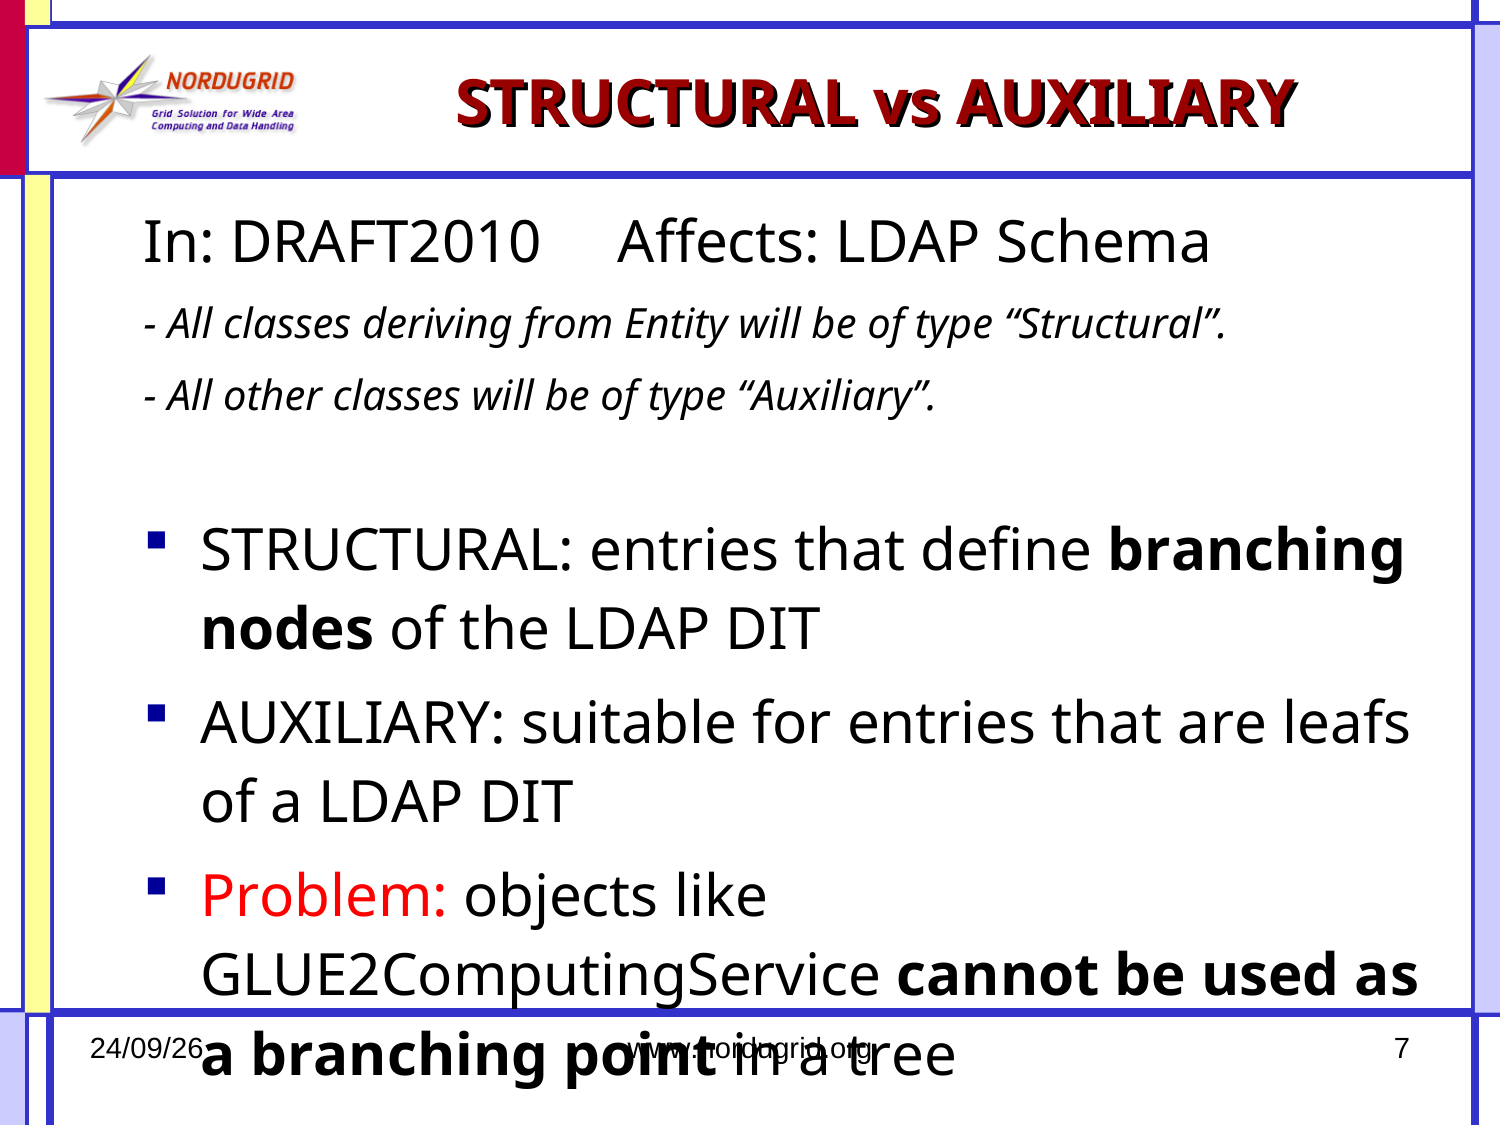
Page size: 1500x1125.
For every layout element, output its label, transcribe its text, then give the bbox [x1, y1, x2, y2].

title STRUCTURAL vs AUXILIARY [324, 17, 1428, 183]
list In: DRAFT2010 Affects: LDAP Schema - All classes deriving from Entity will be of type “Structural”. - All other classes will be of type “Auxiliary”. STRUCTURAL: entries that define branching nodes of the LDAP DIT AUXILIARY: suitable for entries that are leafs of a LDAP DIT Problem: objects like GLUE2ComputingService cannot be used as a branching point in a tree [87, 200, 1426, 975]
picture [40, 49, 301, 148]
